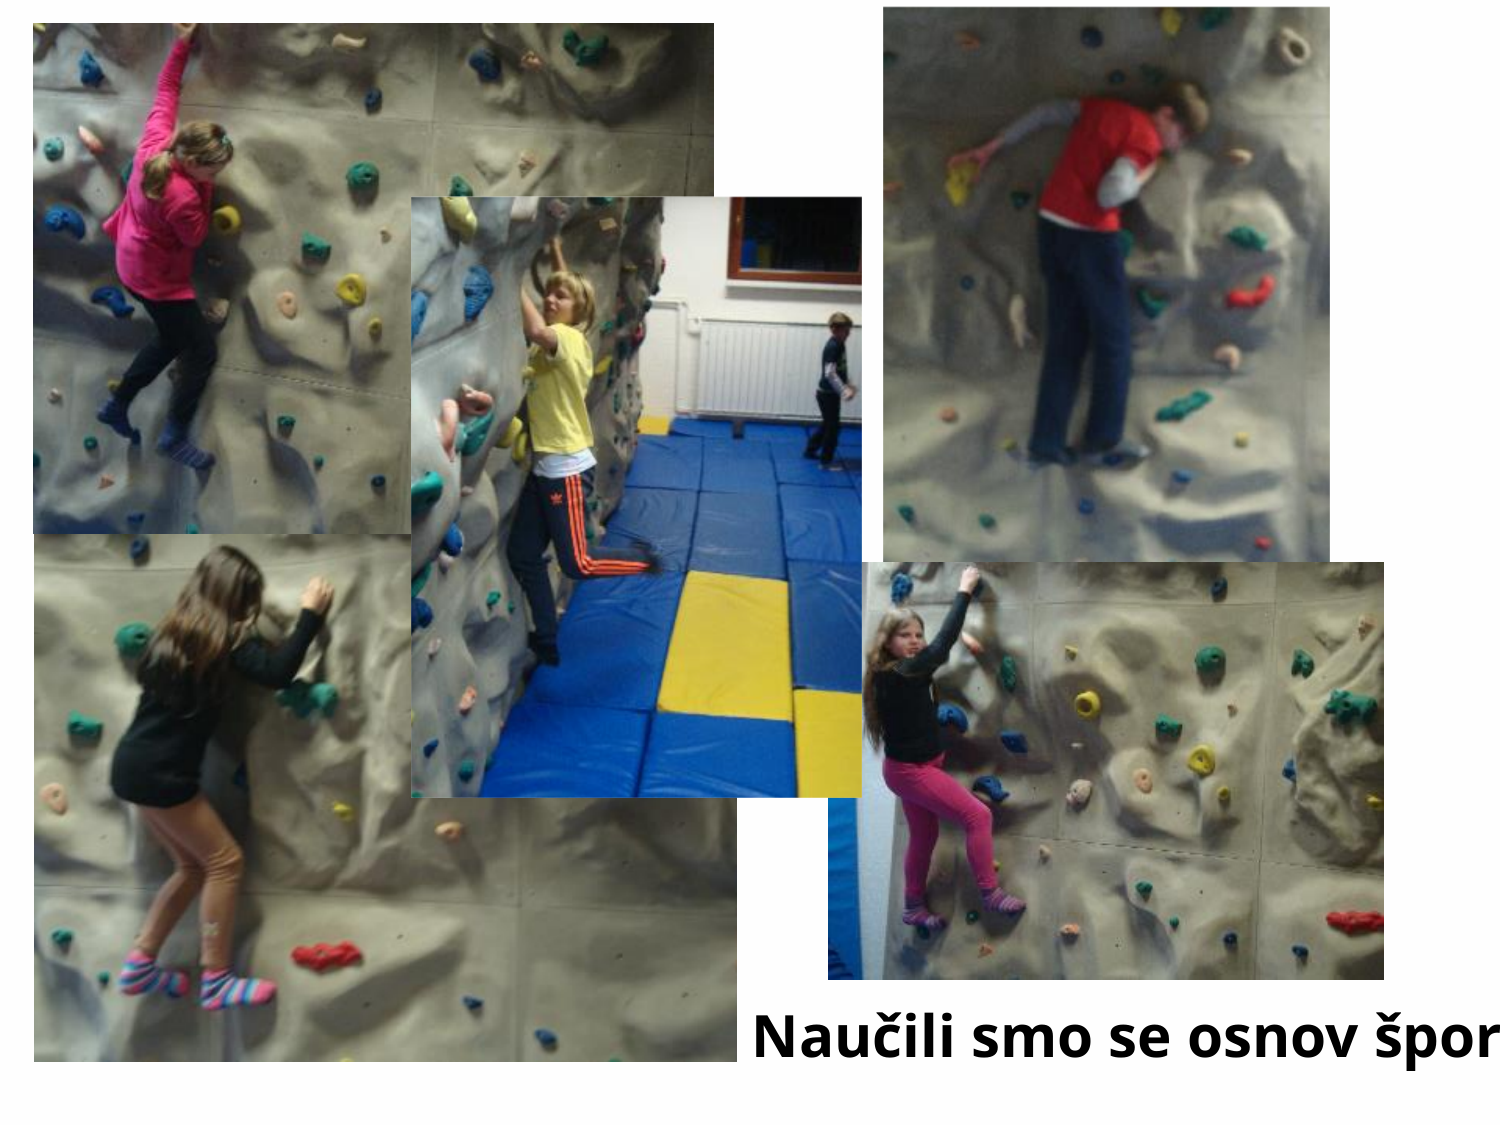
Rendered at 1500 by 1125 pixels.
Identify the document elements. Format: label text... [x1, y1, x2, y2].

picture [33, 6, 1384, 1062]
text_box Naučili smo se osnov športnega plezanja … [736, 992, 1500, 1078]
